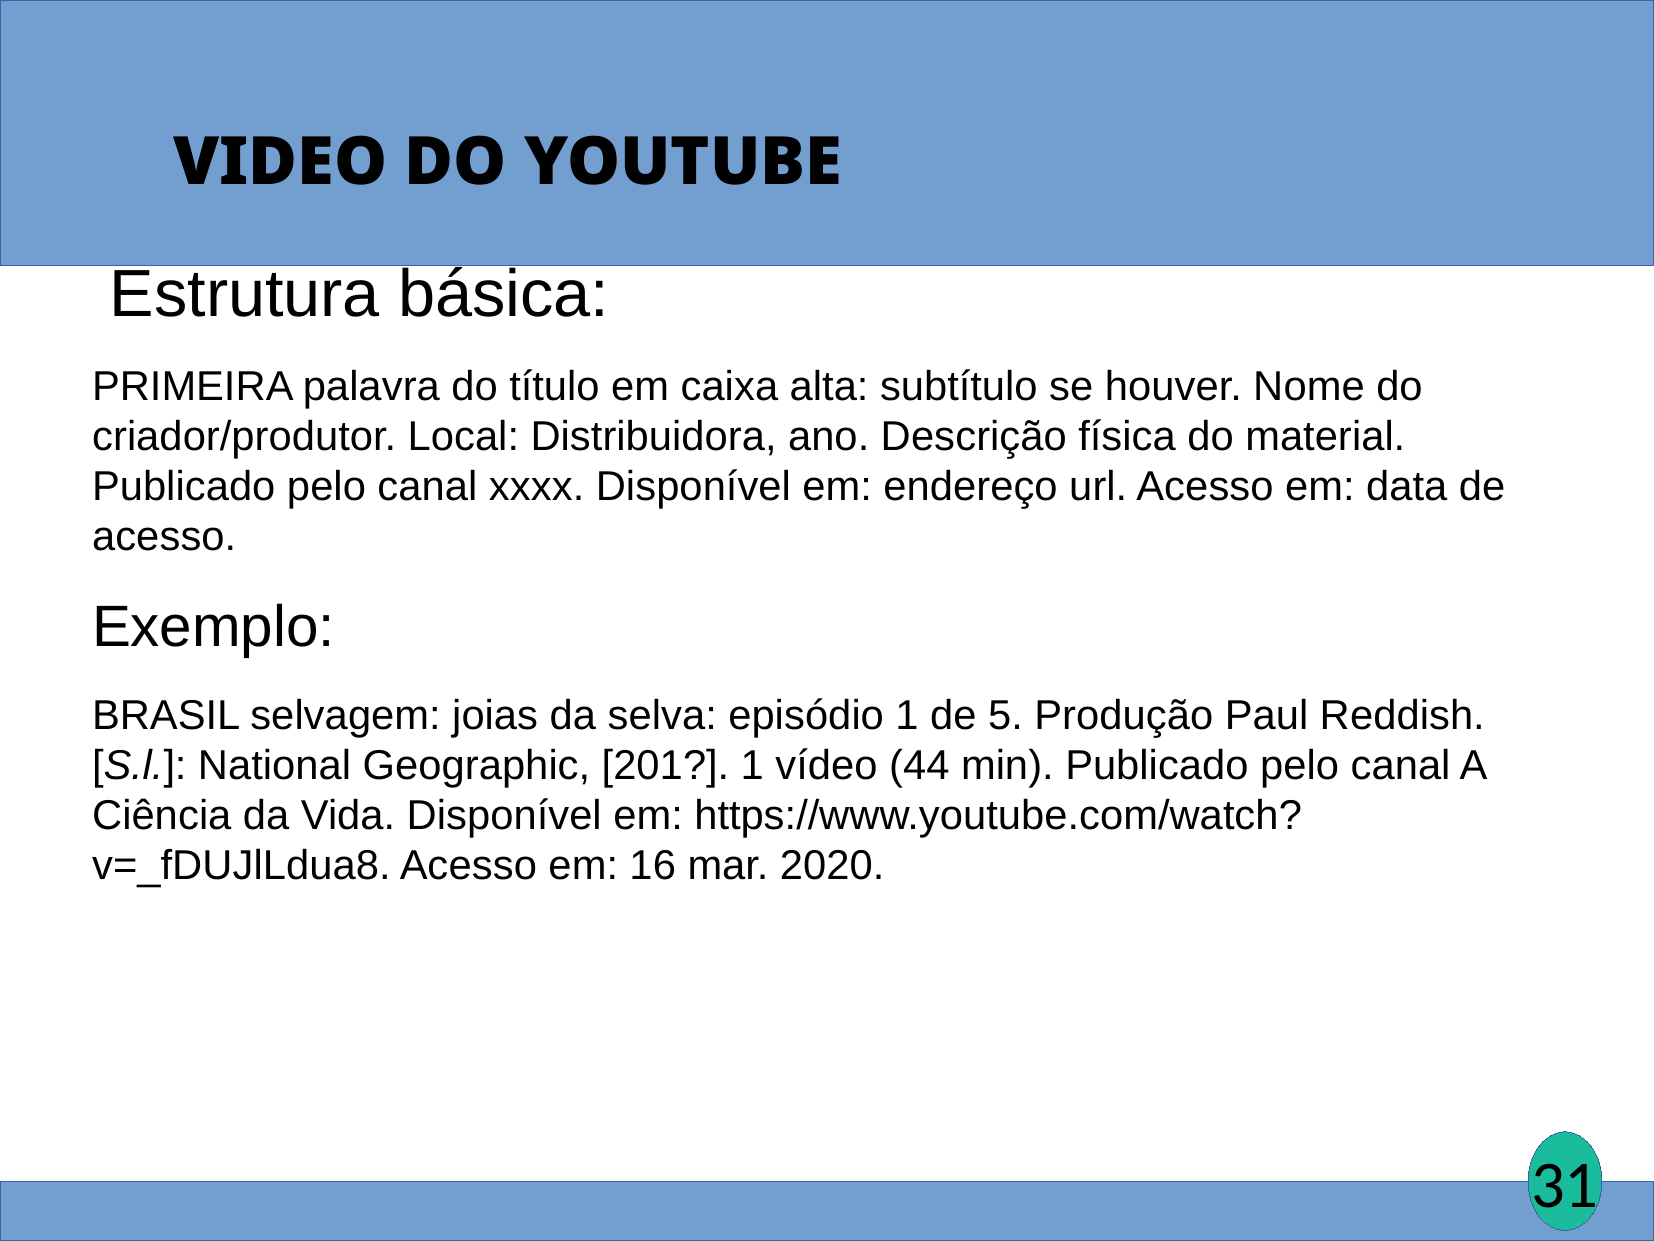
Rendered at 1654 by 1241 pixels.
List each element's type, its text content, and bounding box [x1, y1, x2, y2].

title VIDEO DO YOUTUBE [134, 51, 1623, 259]
list Estrutura básica: PRIMEIRA palavra do título em caixa alta: subtítulo se houver. Nome do criador/produtor. Local: Distribuidora, ano. Descrição física do material. Publicado pelo canal xxxx. Disponível em: endereço url. Acesso em: data de acesso. Exemplo: BRASIL selvagem: joias da selva: episódio 1 de 5. Produção Paul Reddish. [S.l.]: National Geographic, [201?]. 1 vídeo (44 min). Publicado pelo canal A Ciência da Vida. Disponível em: https://www.youtube.com/watch?v=_fDUJlLdua8. Acesso em: 16 mar. 2020. [92, 249, 1581, 969]
